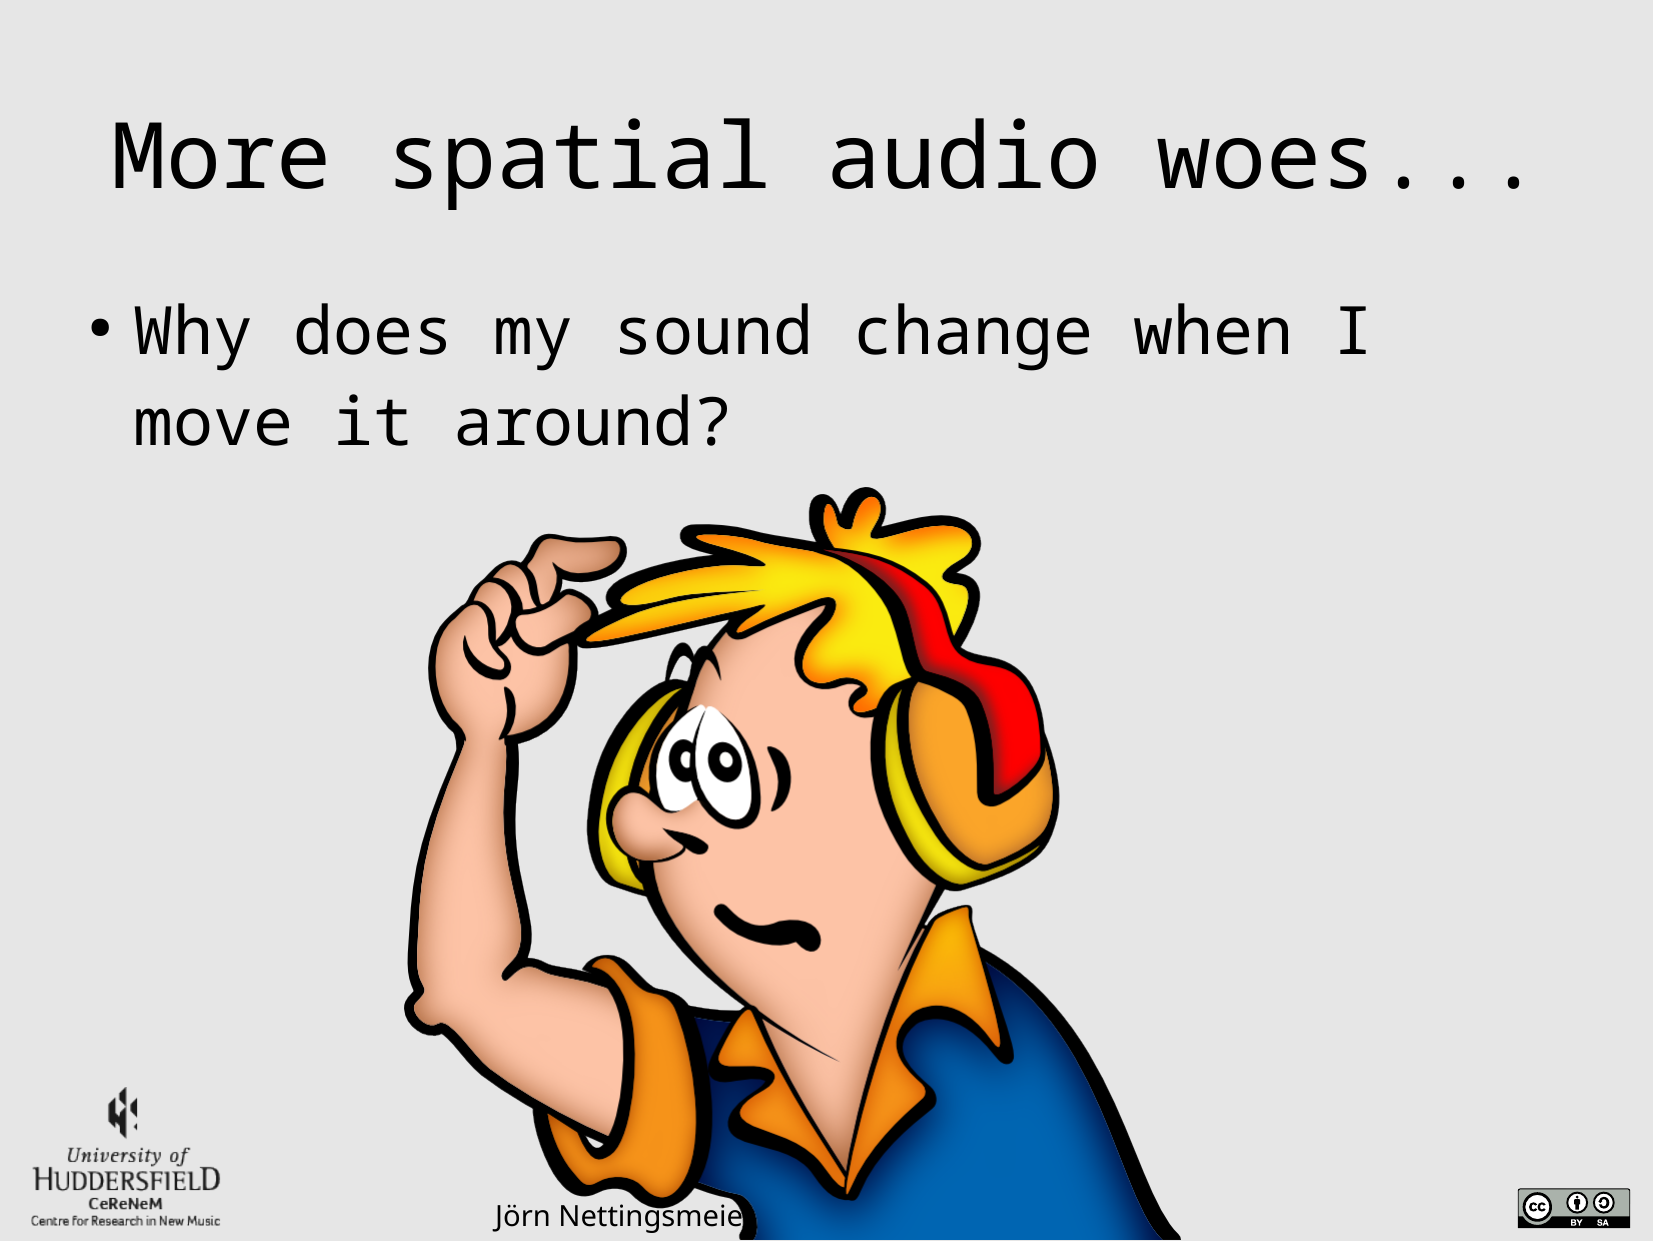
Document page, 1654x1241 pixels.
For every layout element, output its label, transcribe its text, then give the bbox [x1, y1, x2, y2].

title More spatial audio woes... [82, 49, 1571, 257]
picture [404, 487, 1181, 1240]
picture [31, 1087, 222, 1229]
text_box Why does my sound change when I move it around? [73, 276, 1574, 447]
